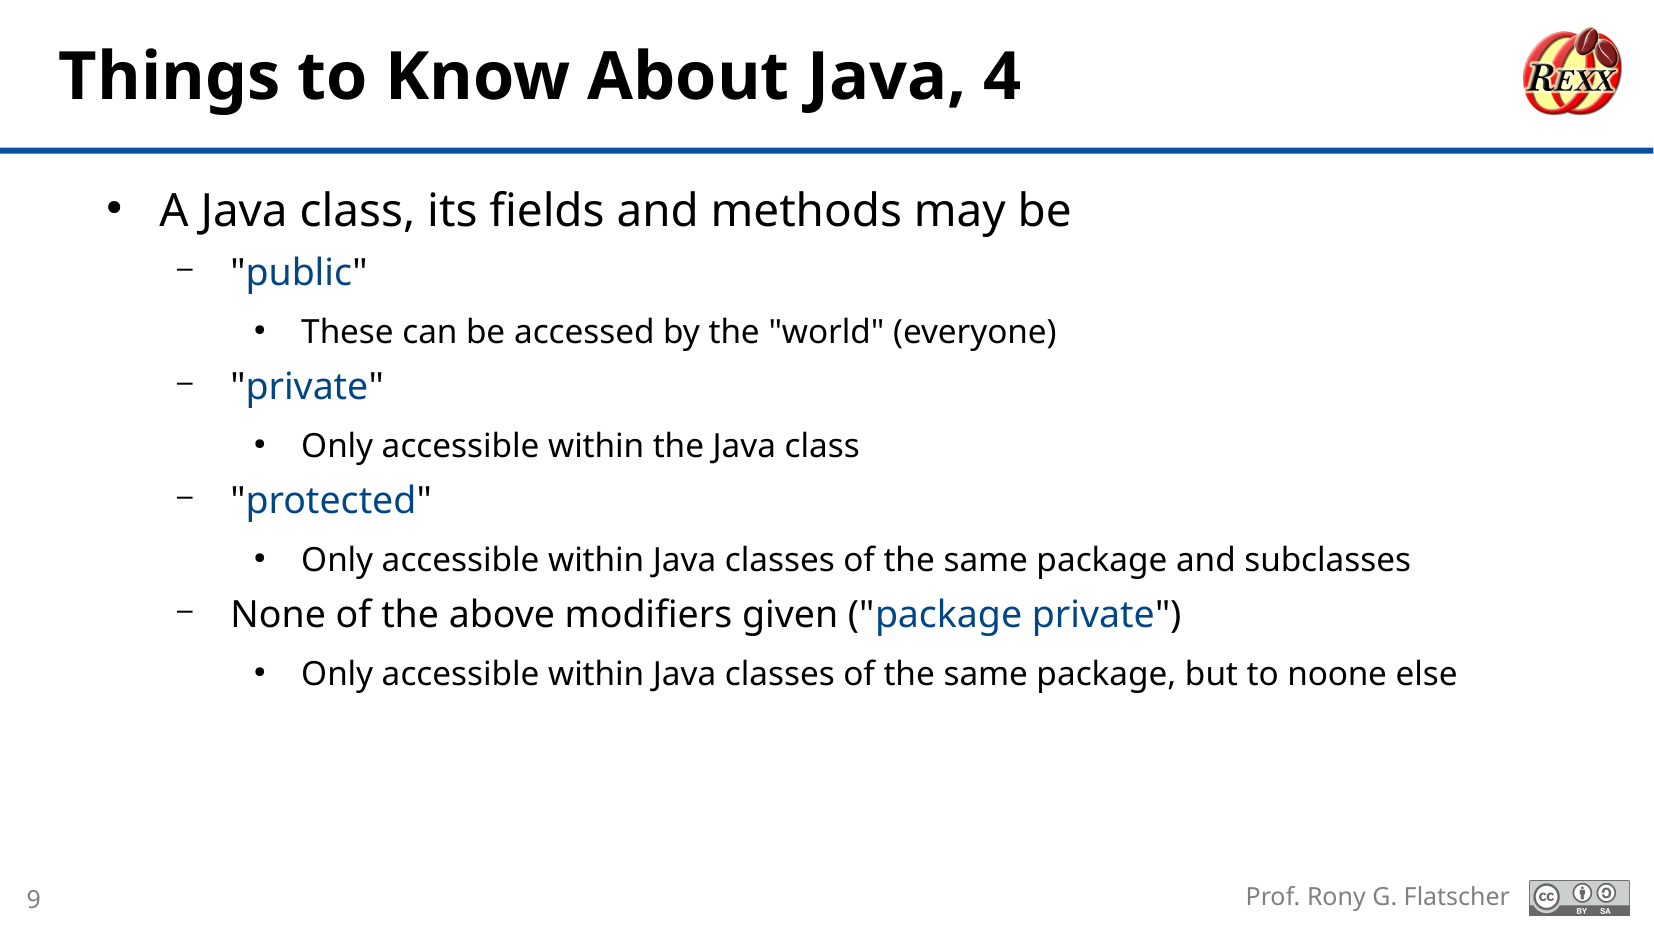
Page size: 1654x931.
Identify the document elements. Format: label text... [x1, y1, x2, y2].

list A Java class, its fields and methods may be "public" These can be accessed by the "world" (everyone) "private" Only accessible within the Java class "protected" Only accessible within Java classes of the same package and subclasses None of the above modifiers given ("package private") Only accessible within Java classes of the same package, but to noone else [88, 177, 1577, 857]
title Things to Know About Java, 4 [0, 0, 1625, 148]
